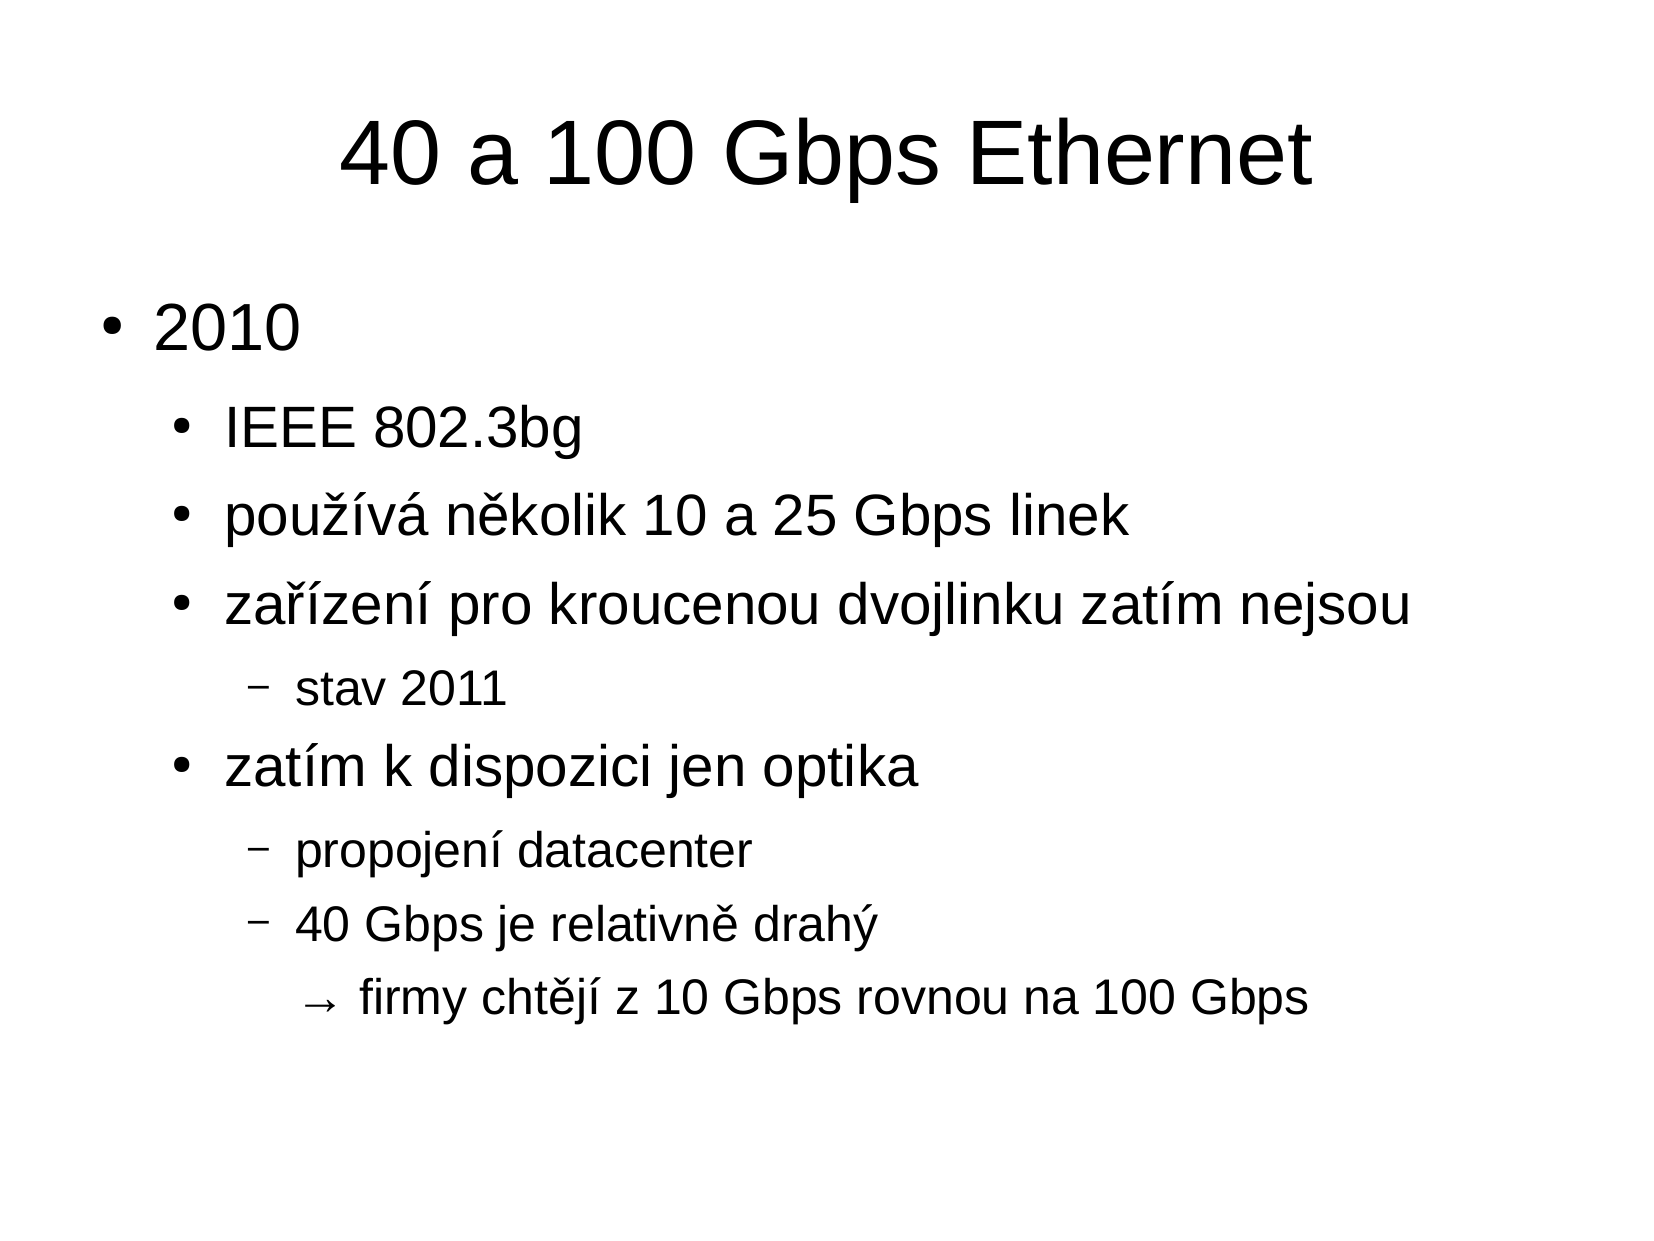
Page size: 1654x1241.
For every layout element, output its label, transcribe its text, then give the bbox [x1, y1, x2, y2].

title 40 a 100 Gbps Ethernet [82, 49, 1571, 257]
list 2010 IEEE 802.3bg používá několik 10 a 25 Gbps linek zařízení pro kroucenou dvojlinku zatím nejsou stav 2011 zatím k dispozici jen optika propojení datacenter 40 Gbps je relativně drahý → firmy chtějí z 10 Gbps rovnou na 100 Gbps [82, 290, 1571, 1109]
